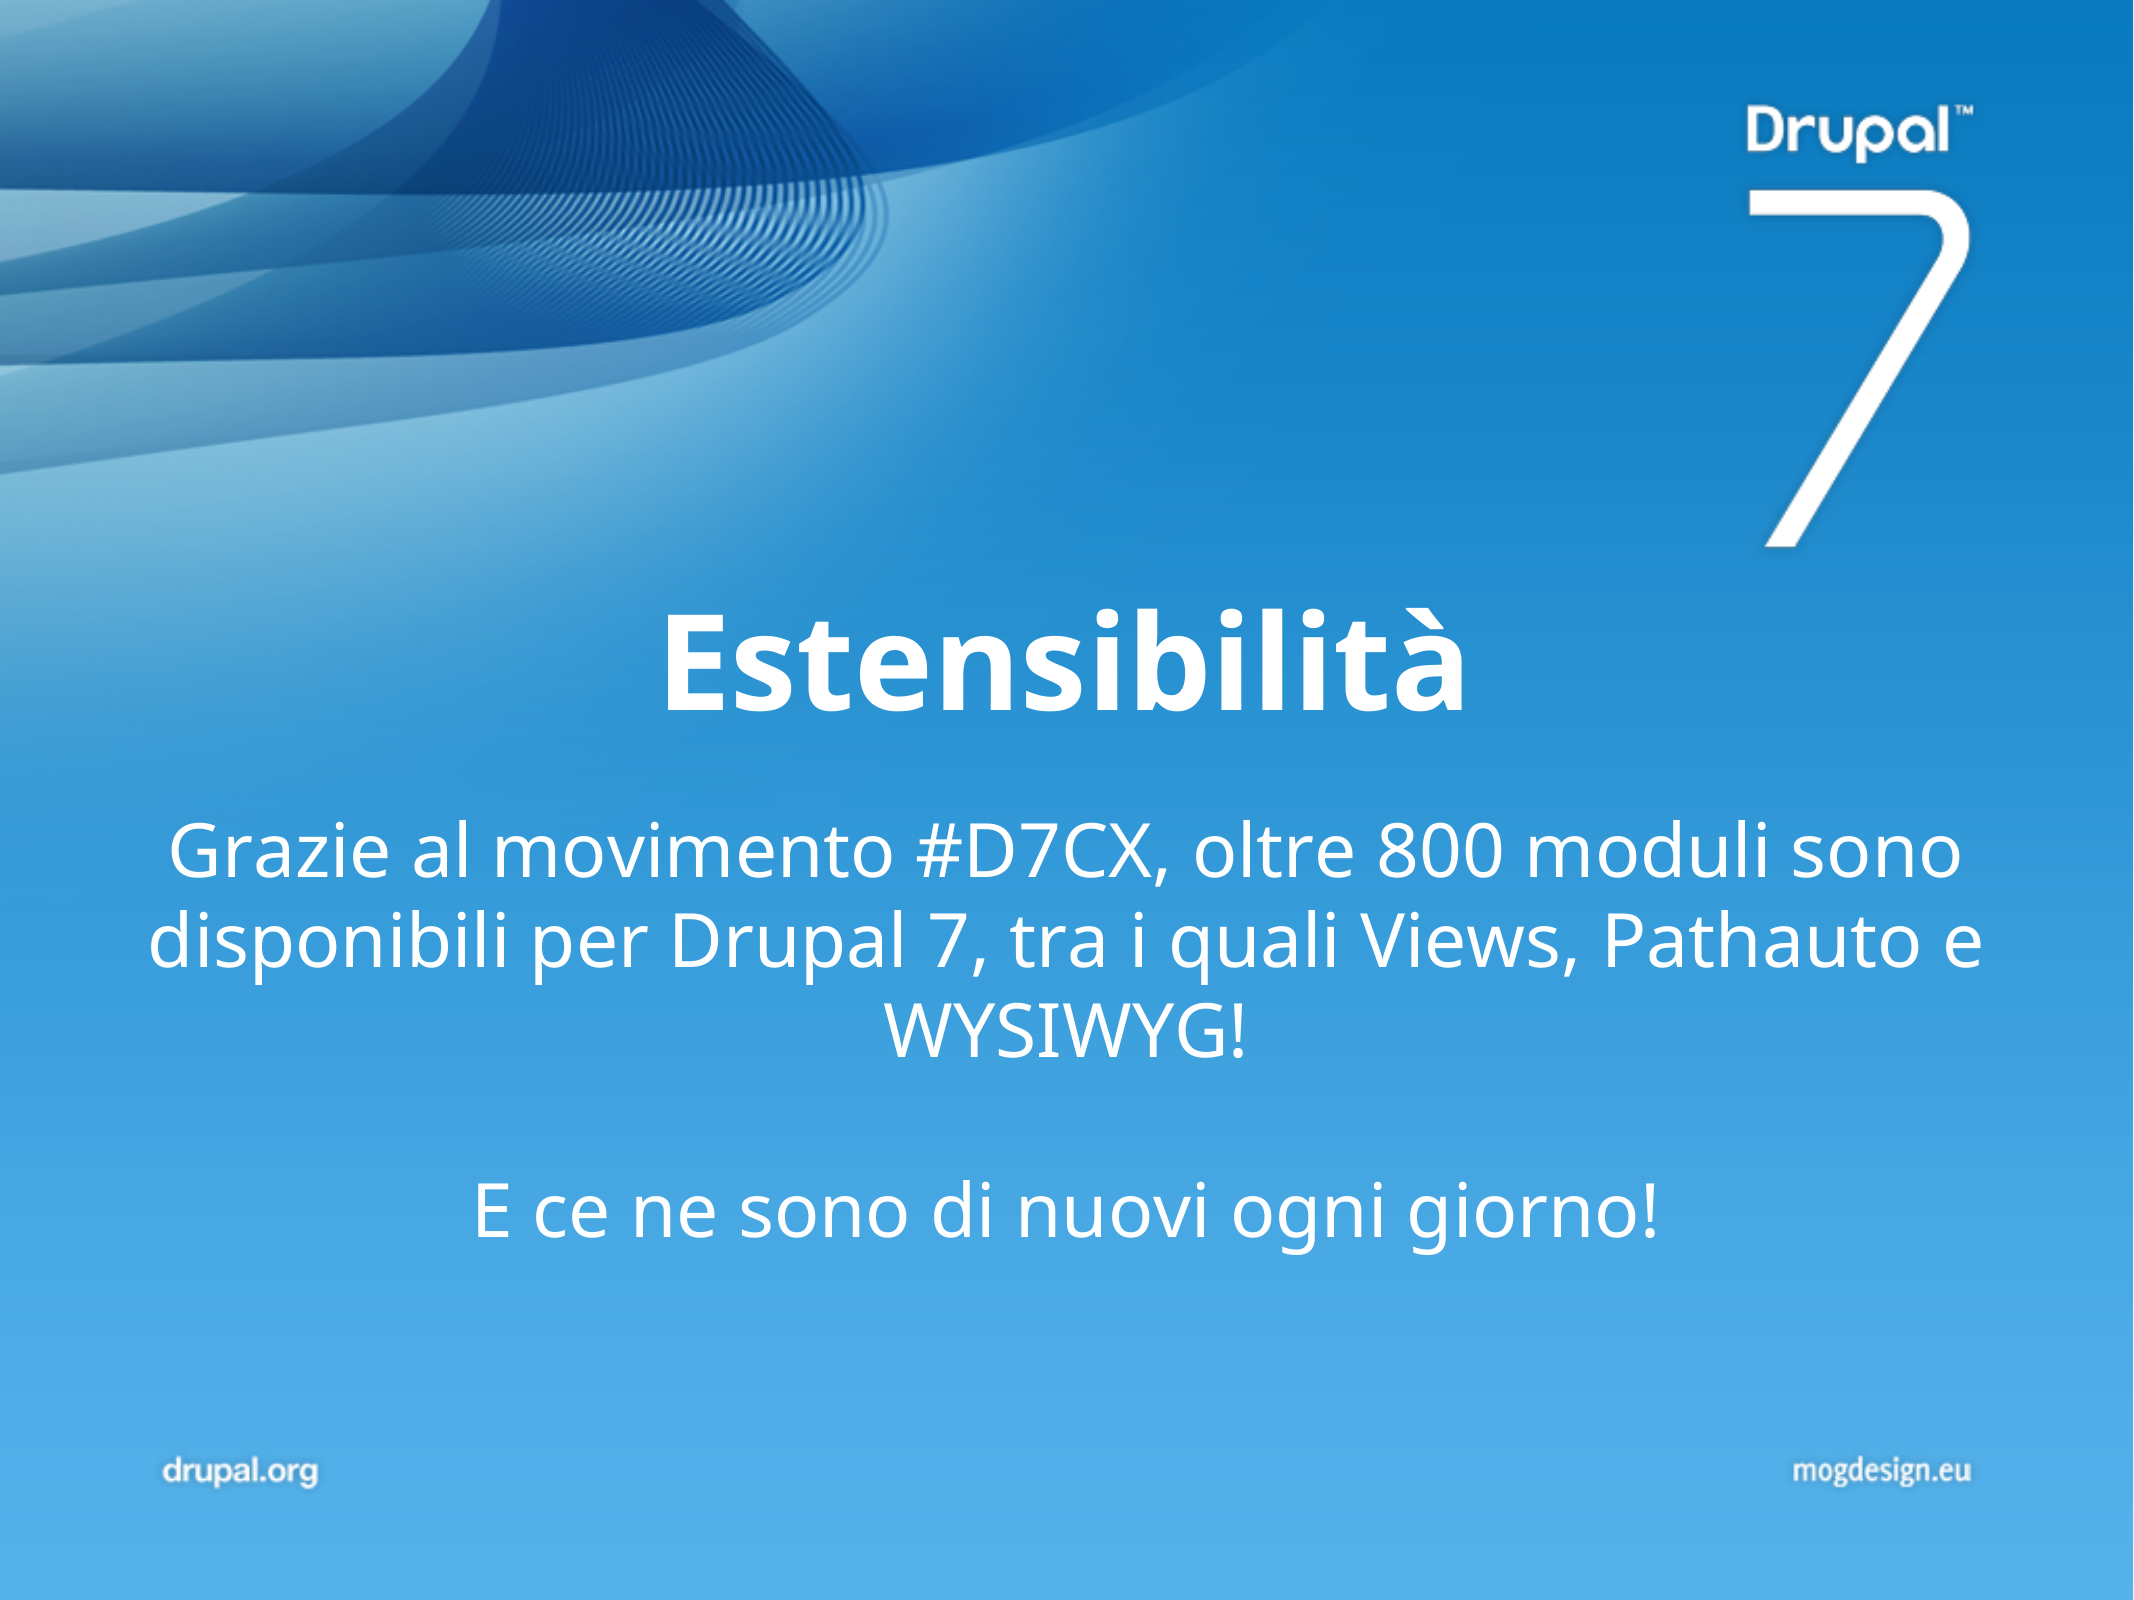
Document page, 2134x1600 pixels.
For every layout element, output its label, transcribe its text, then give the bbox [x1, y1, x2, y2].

picture [0, 0, 2134, 1600]
title Estensibilità [106, 137, 2023, 746]
list Grazie al movimento #D7CX, oltre 800 moduli sono disponibili per Drupal 7, tra i quali Views, Pathauto e WYSIWYG! E ce ne sono di nuovi ogni giorno! [108, 793, 2026, 1600]
